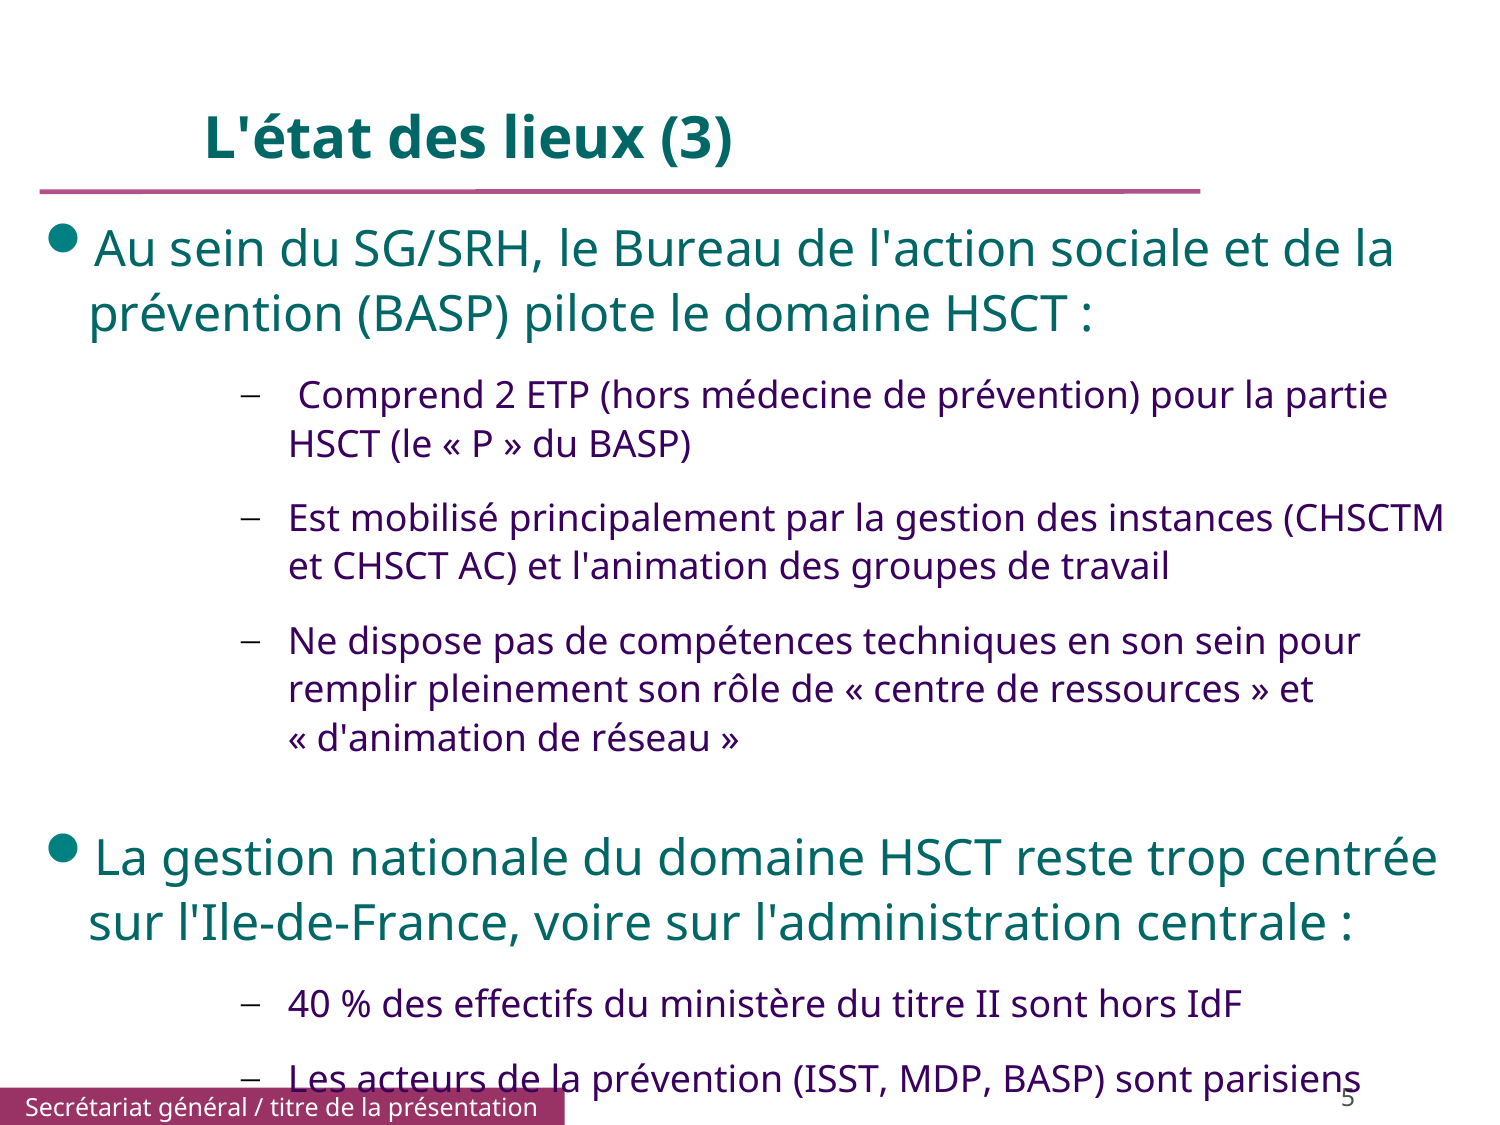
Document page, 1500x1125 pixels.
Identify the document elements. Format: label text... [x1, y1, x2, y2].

list Au sein du SG/SRH, le Bureau de l'action sociale et de la prévention (BASP) pilote le domaine HSCT : Comprend 2 ETP (hors médecine de prévention) pour la partie HSCT (le « P » du BASP) Est mobilisé principalement par la gestion des instances (CHSCTM et CHSCT AC) et l'animation des groupes de travail Ne dispose pas de compétences techniques en son sein pour remplir pleinement son rôle de « centre de ressources » et « d'animation de réseau » La gestion nationale du domaine HSCT reste trop centrée sur l'Ile-de-France, voire sur l'administration centrale : 40 % des effectifs du ministère du titre II sont hors IdF Les acteurs de la prévention (ISST, MDP, BASP) sont parisiens [29, 206, 1469, 1055]
title L'état des lieux (3) [188, 23, 1353, 181]
